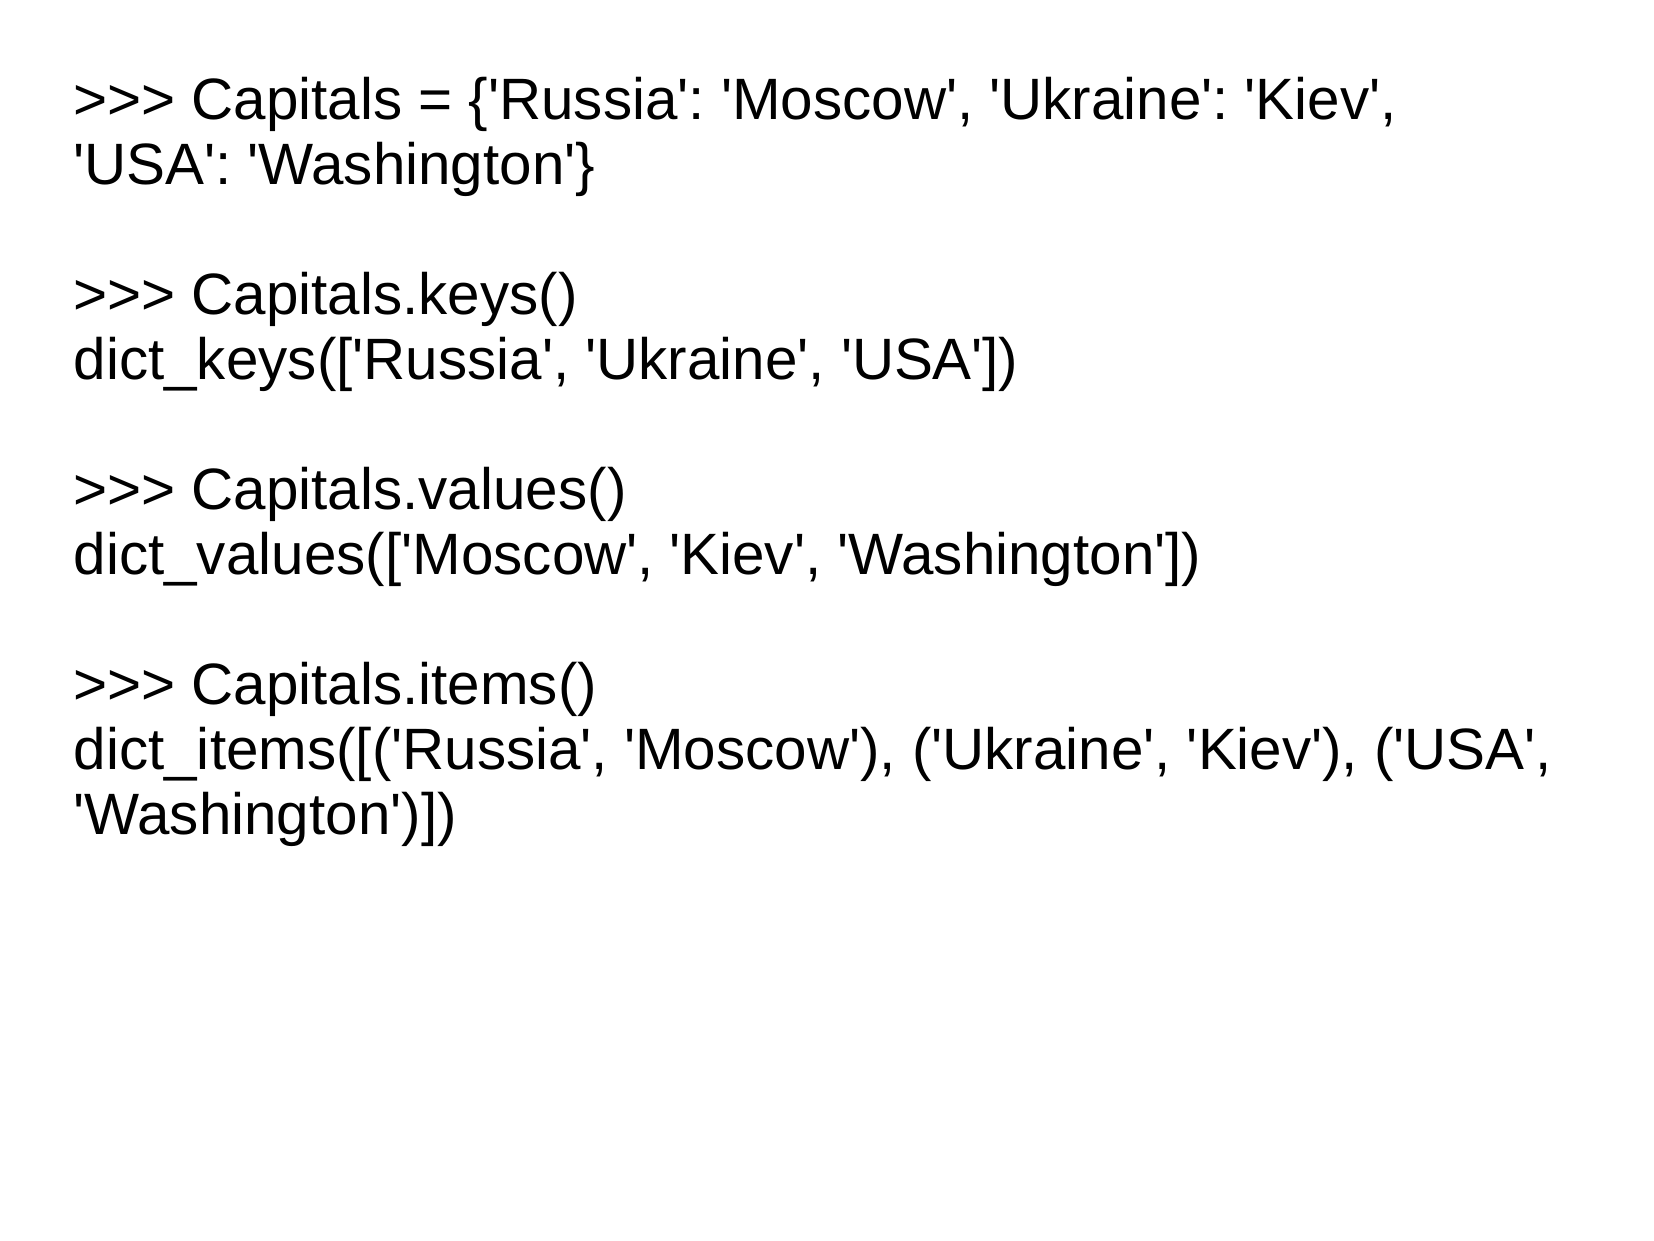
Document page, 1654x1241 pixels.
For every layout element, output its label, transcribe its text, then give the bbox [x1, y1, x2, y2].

text_box >>> Capitals = {'Russia': 'Moscow', 'Ukraine': 'Kiev', 'USA': 'Washington'} >>> Capitals.keys() dict_keys(['Russia', 'Ukraine', 'USA']) >>> Capitals.values() dict_values(['Moscow', 'Kiev', 'Washington']) >>> Capitals.items() dict_items([('Russia', 'Moscow'), ('Ukraine', 'Kiev'), ('USA', 'Washington')]) [59, 59, 1583, 852]
